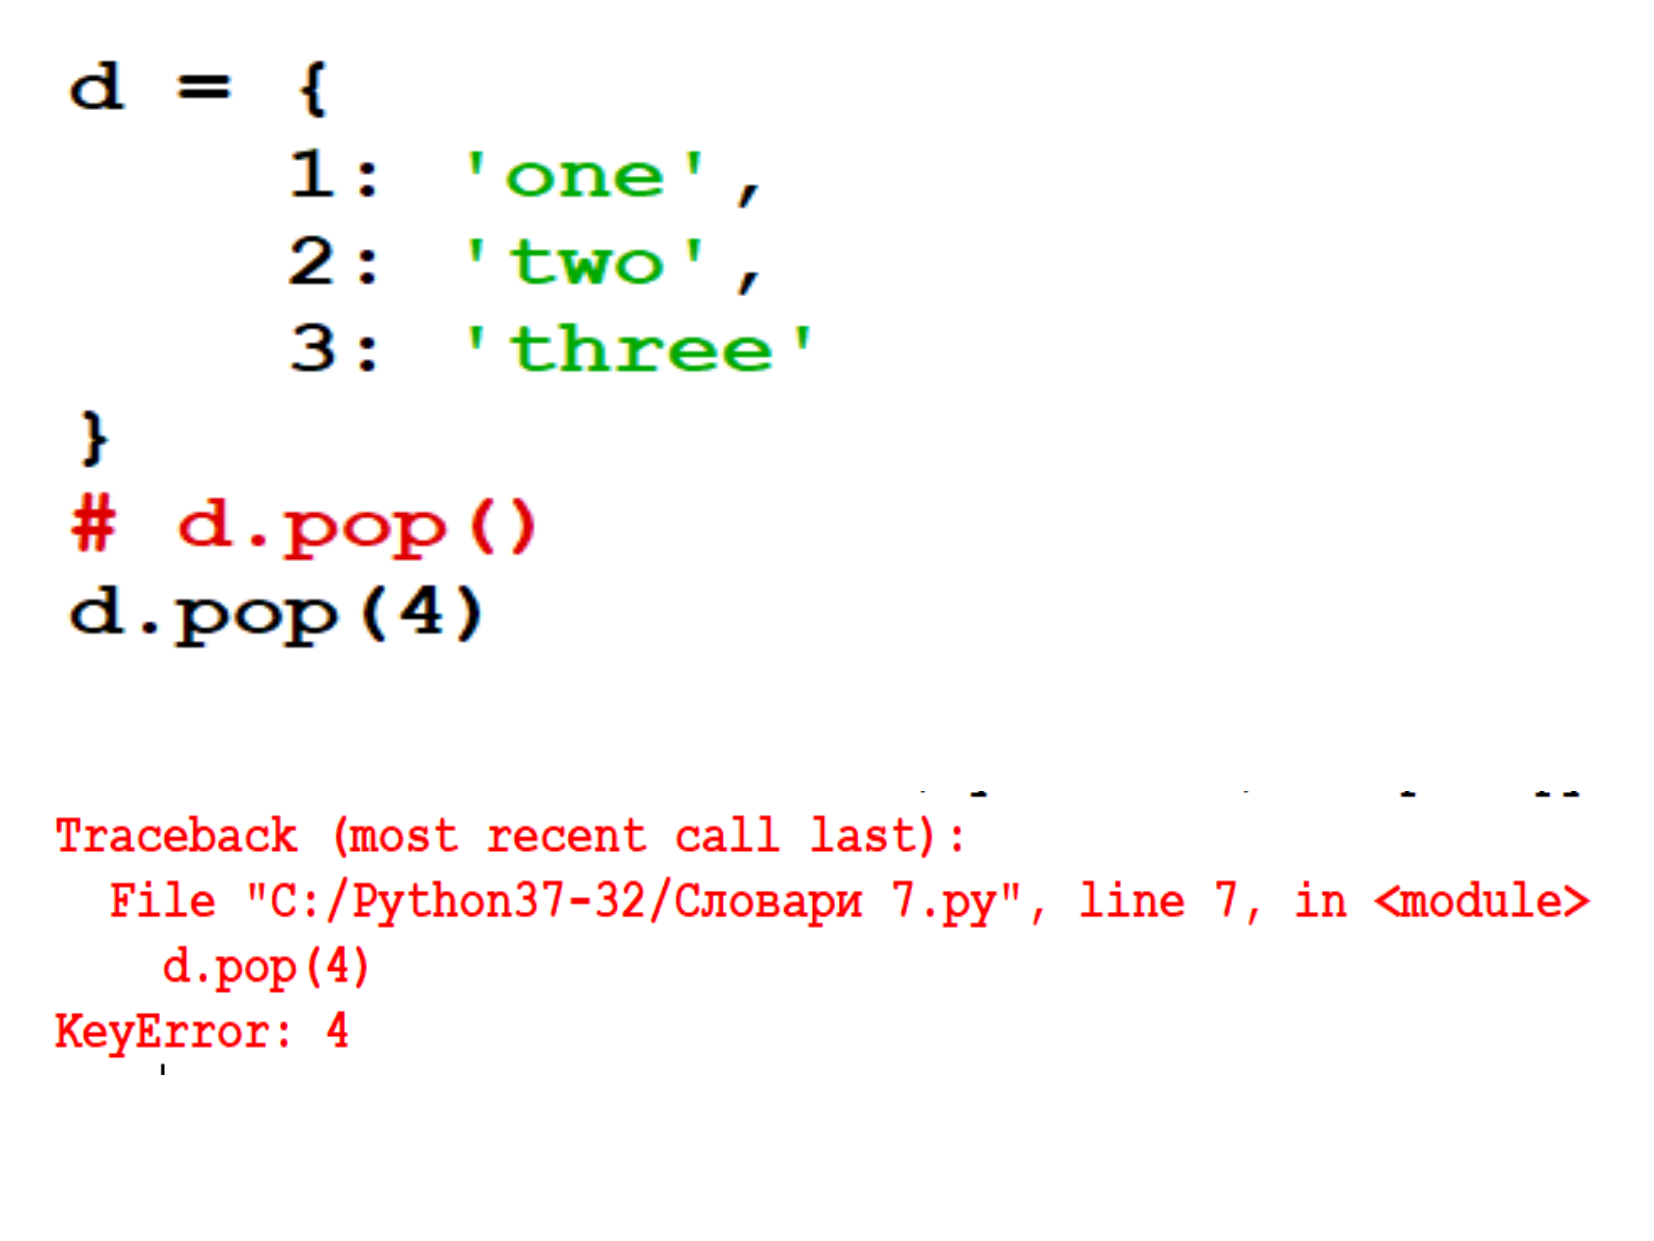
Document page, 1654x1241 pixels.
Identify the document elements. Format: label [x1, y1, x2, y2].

picture [59, 48, 875, 686]
picture [47, 791, 1619, 1075]
